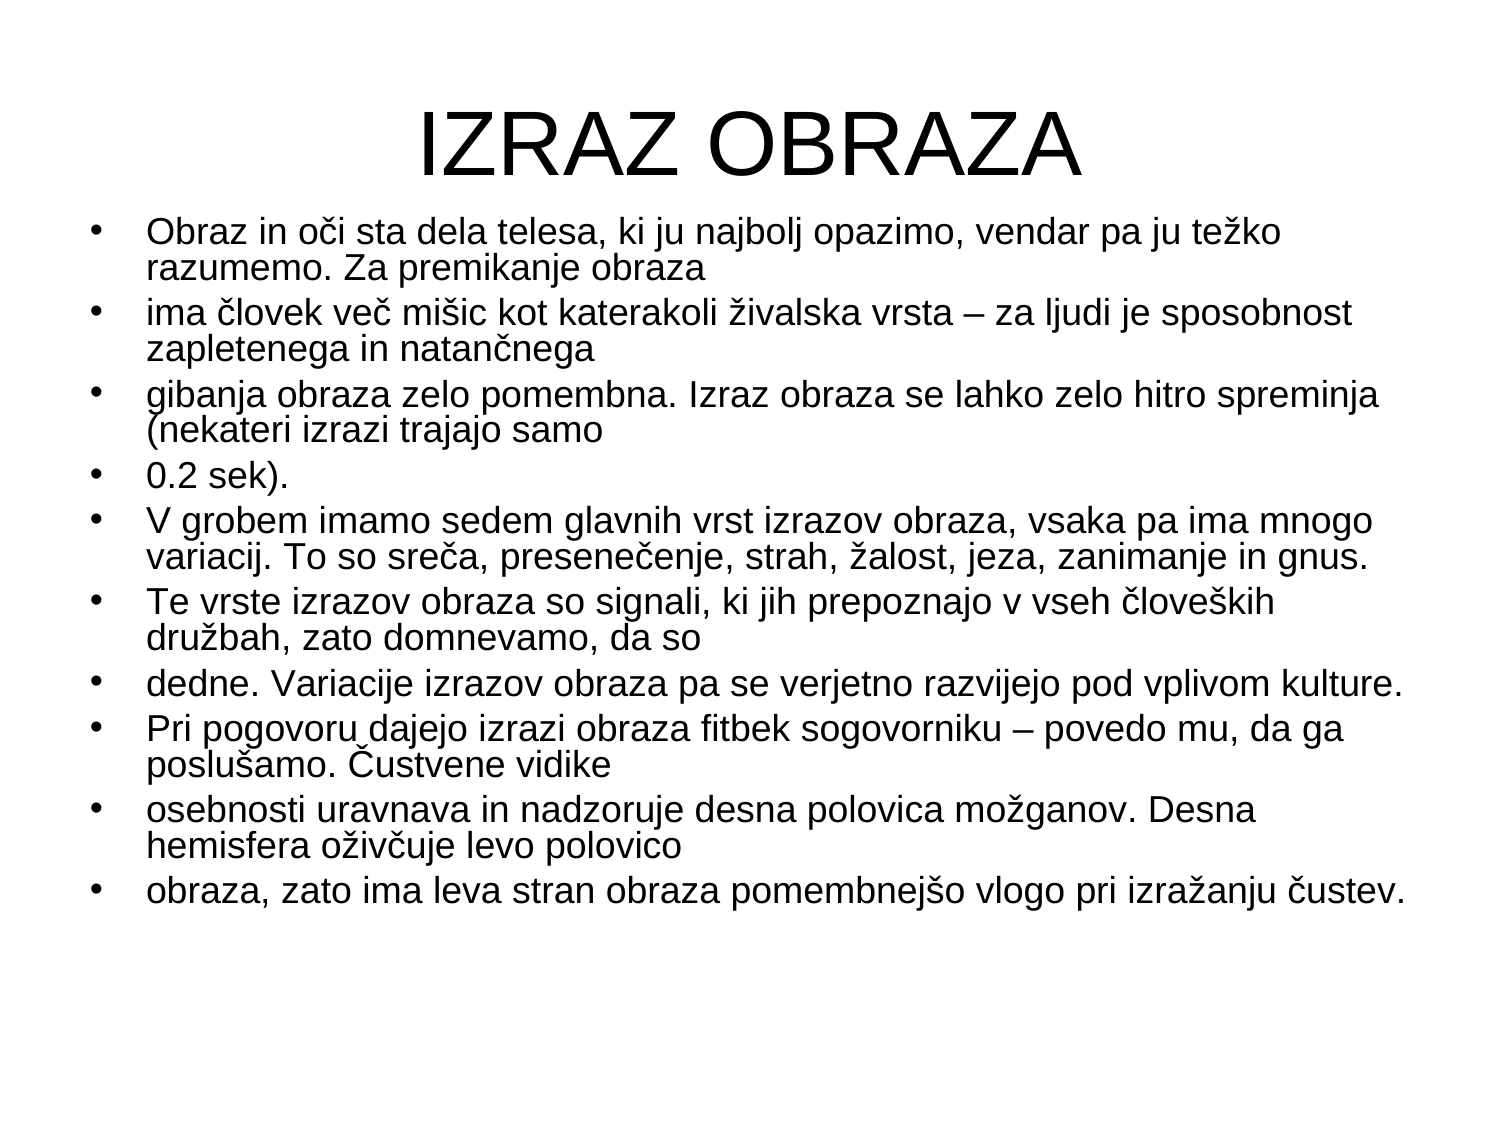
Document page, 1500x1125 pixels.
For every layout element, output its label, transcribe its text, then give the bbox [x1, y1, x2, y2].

title IZRAZ OBRAZA [75, 45, 1426, 208]
list Obraz in oči sta dela telesa, ki ju najbolj opazimo, vendar pa ju težko razumemo. Za premikanje obraza ima človek več mišic kot katerakoli živalska vrsta – za ljudi je sposobnost zapletenega in natančnega gibanja obraza zelo pomembna. Izraz obraza se lahko zelo hitro spreminja (nekateri izrazi trajajo samo 0.2 sek). V grobem imamo sedem glavnih vrst izrazov obraza, vsaka pa ima mnogo variacij. To so sreča, presenečenje, strah, žalost, jeza, zanimanje in gnus. Te vrste izrazov obraza so signali, ki jih prepoznajo v vseh človeških družbah, zato domnevamo, da so dedne. Variacije izrazov obraza pa se verjetno razvijejo pod vplivom kulture. Pri pogovoru dajejo izrazi obraza fitbek sogovorniku – povedo mu, da ga poslušamo. Čustvene vidike osebnosti uravnava in nadzoruje desna polovica možganov. Desna hemisfera oživčuje levo polovico obraza, zato ima leva stran obraza pomembnejšo vlogo pri izražanju čustev. [75, 208, 1426, 1006]
